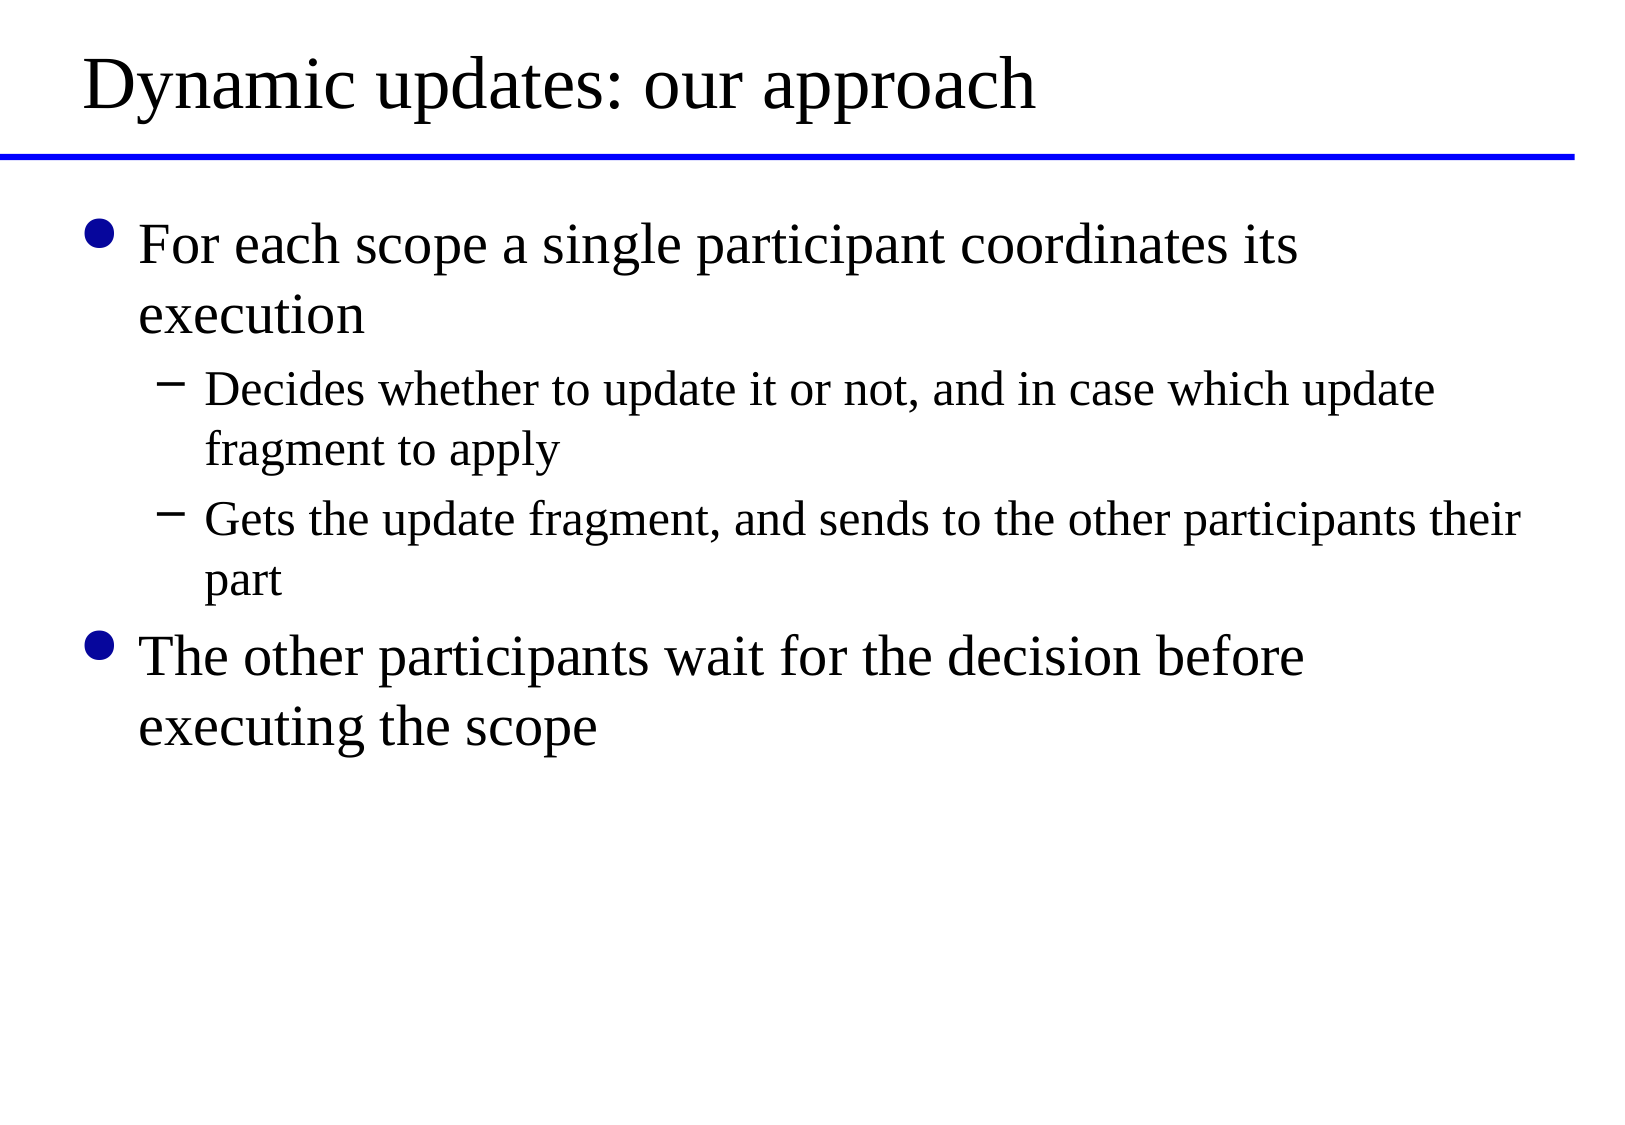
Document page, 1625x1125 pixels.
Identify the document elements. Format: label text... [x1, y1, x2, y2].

title Dynamic updates: our approach [67, 27, 1544, 131]
list For each scope a single participant coordinates its execution Decides whether to update it or not, and in case which update fragment to apply Gets the update fragment, and sends to the other participants their part The other participants wait for the decision before executing the scope [67, 198, 1546, 1061]
